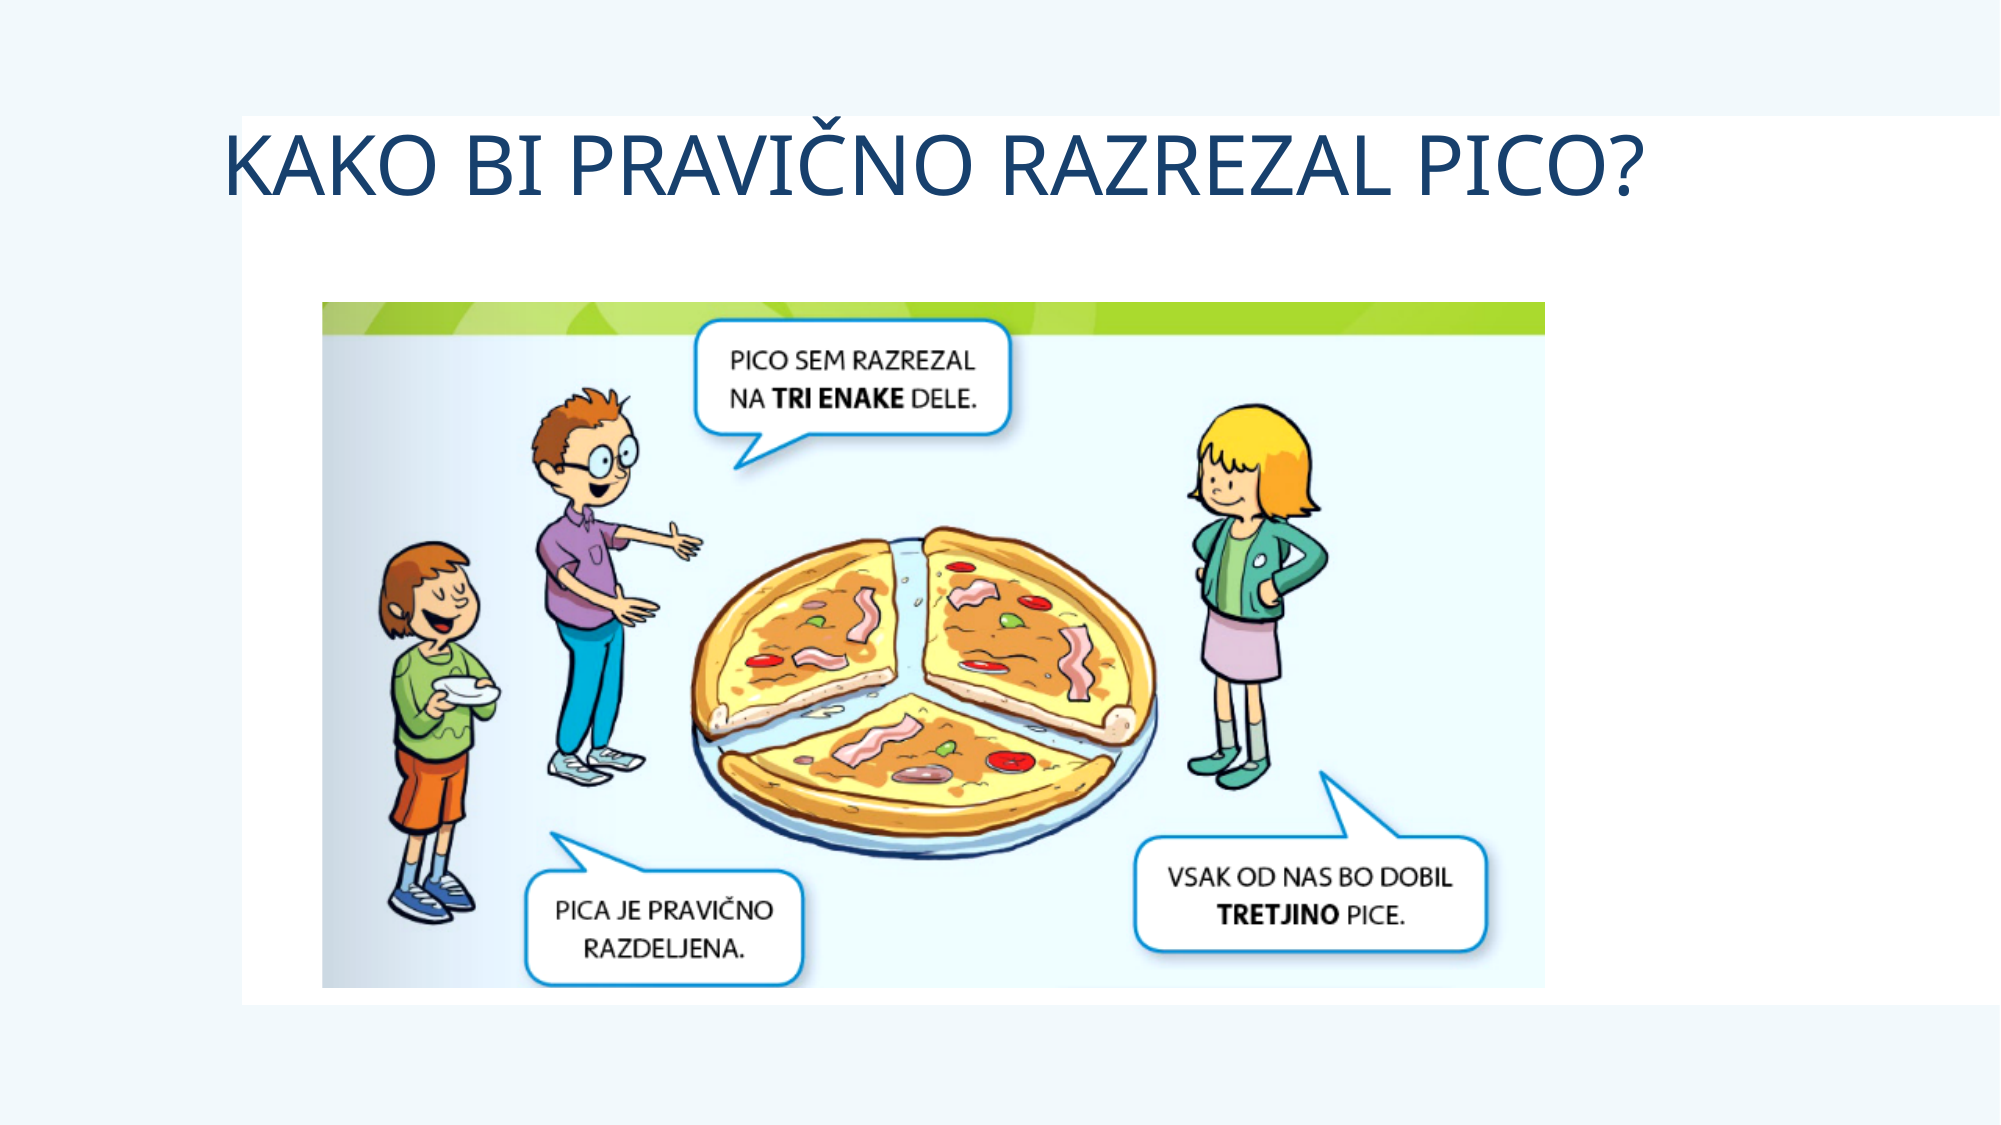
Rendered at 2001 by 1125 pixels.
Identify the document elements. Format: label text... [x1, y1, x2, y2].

picture [322, 302, 1546, 988]
title KAKO BI PRAVIČNO RAZREZAL PICO? [68, 59, 1799, 278]
